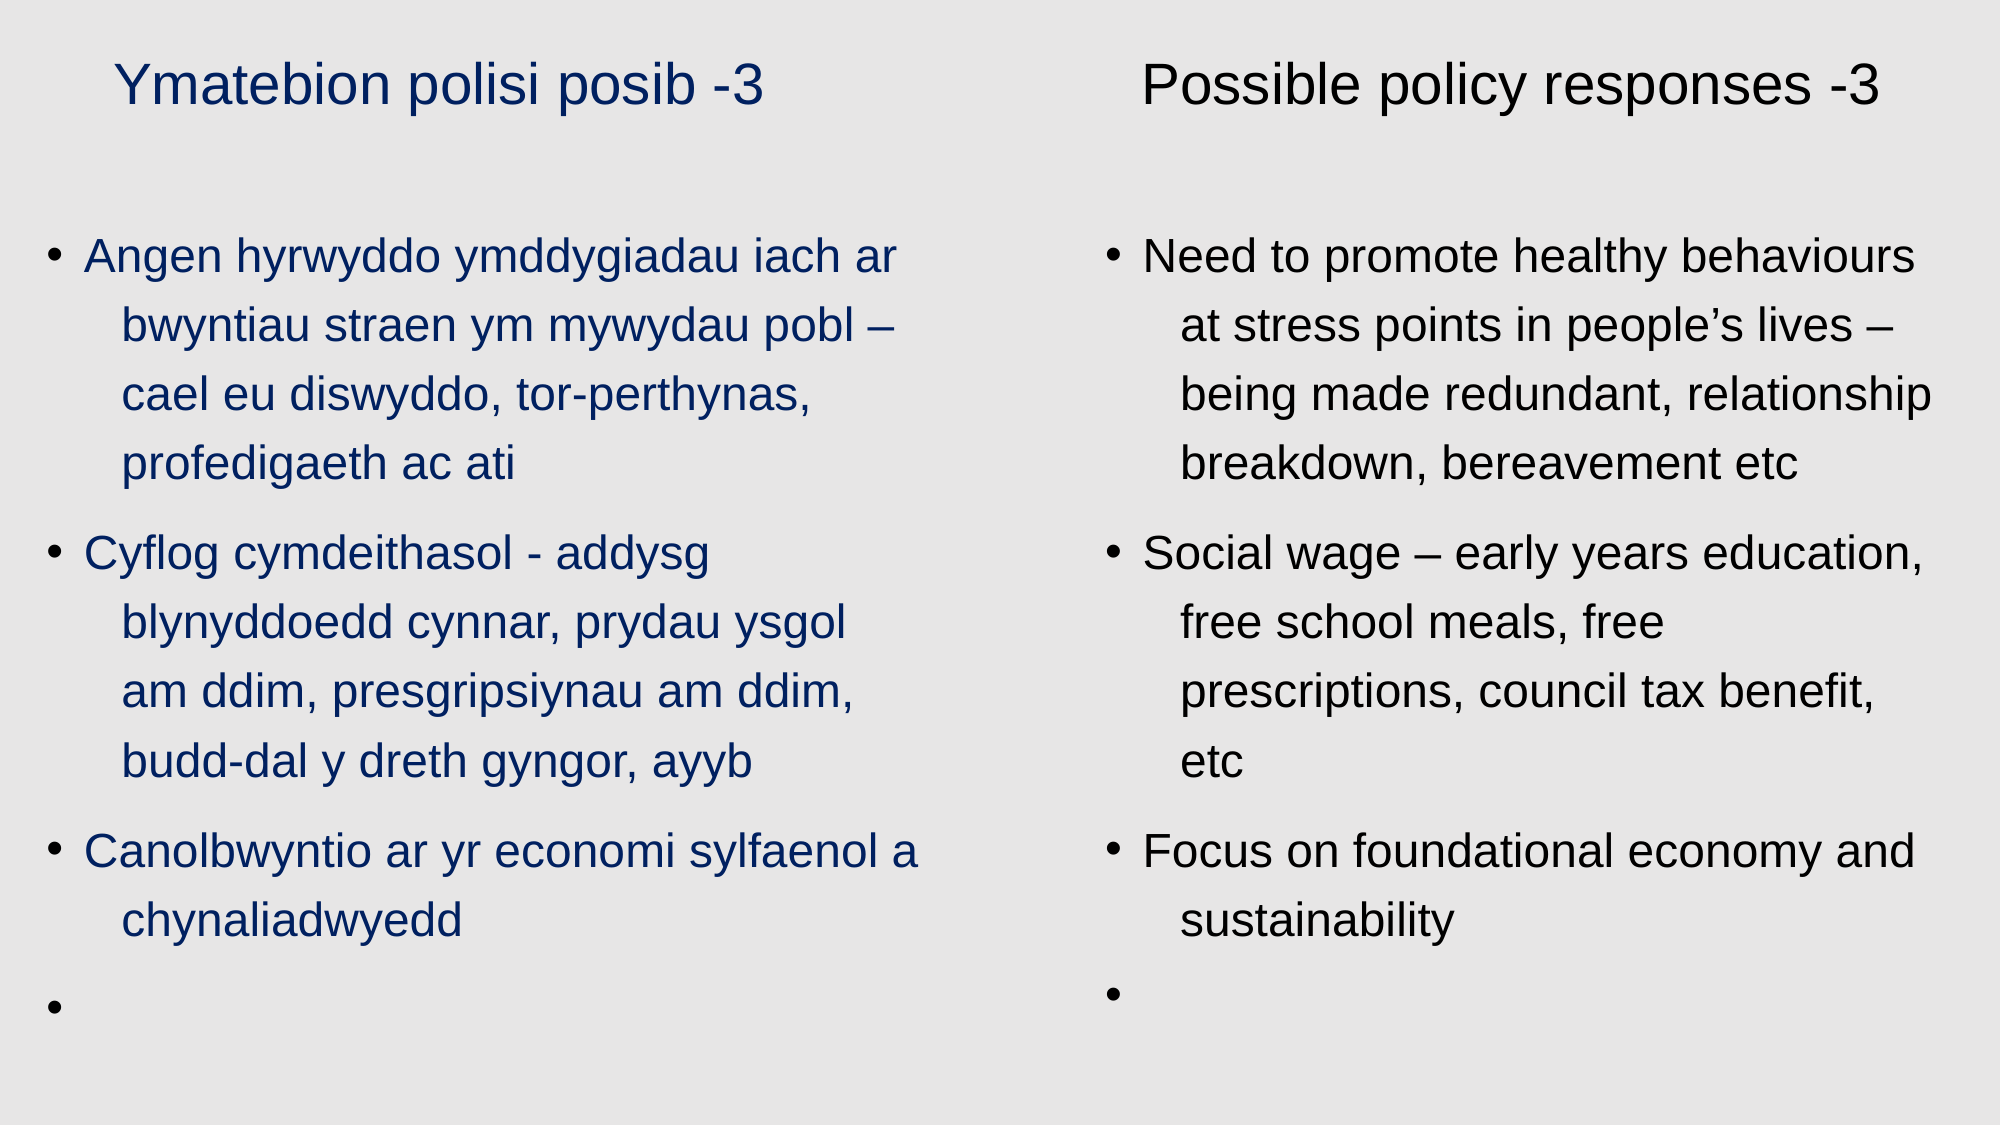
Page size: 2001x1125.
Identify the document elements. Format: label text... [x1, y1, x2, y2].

text_box Angen hyrwyddo ymddygiadau iach ar bwyntiau straen ym mywydau pobl – cael eu diswyddo, tor-perthynas, profedigaeth ac ati Cyflog cymdeithasol - addysg blynyddoedd cynnar, prydau ysgol am ddim, presgripsiynau am ddim, budd-dal y dreth gyngor, ayyb Canolbwyntio ar yr economi sylfaenol a chynaliadwyedd [31, 205, 941, 1125]
title Possible policy responses -3 [1126, 0, 1902, 171]
text_box Ymatebion polisi posib -3 [98, 0, 874, 171]
list Need to promote healthy behaviours at stress points in people’s lives – being made redundant, relationship breakdown, bereavement etc Social wage – early years education, free school meals, free prescriptions, council tax benefit, etc Focus on foundational economy and sustainability [1090, 205, 1969, 1125]
